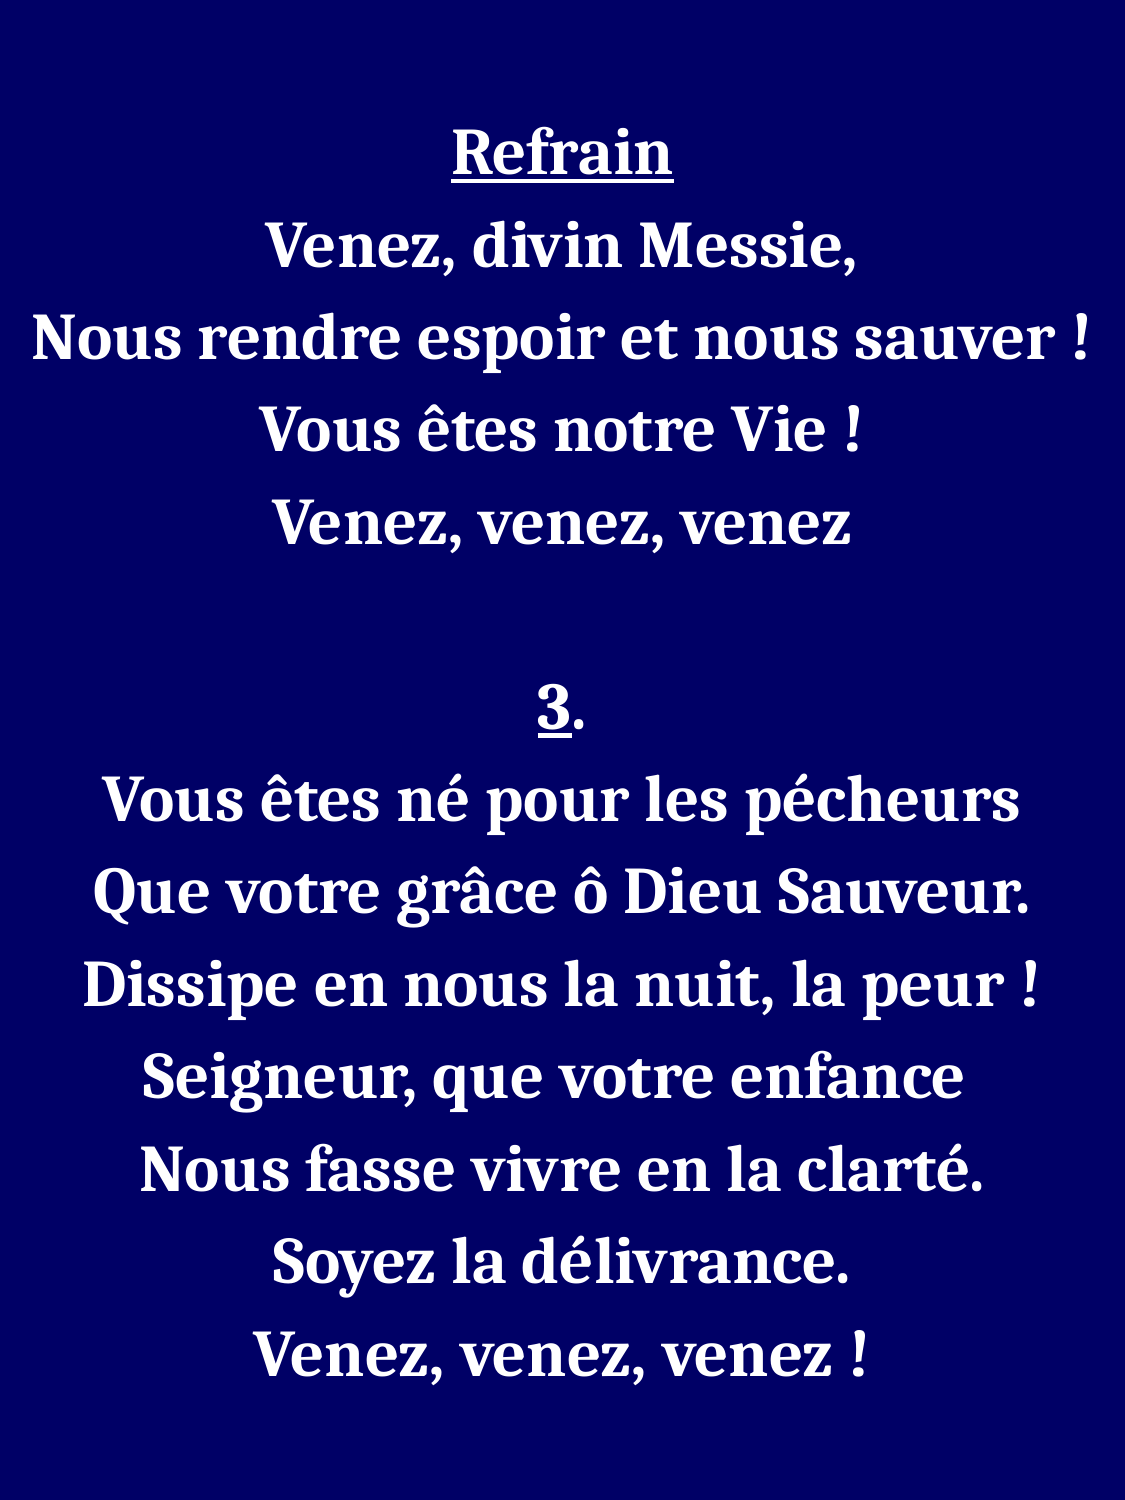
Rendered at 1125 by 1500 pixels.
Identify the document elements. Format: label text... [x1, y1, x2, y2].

text_box Refrain Venez, divin Messie, Nous rendre espoir et nous sauver ! Vous êtes notre Vie ! Venez, venez, venez 3. Vous êtes né pour les pécheurs Que votre grâce ô Dieu Sauveur. Dissipe en nous la nuit, la peur ! Seigneur, que votre enfance Nous fasse vivre en la clarté. Soyez la délivrance. Venez, venez, venez ! [0, 100, 1125, 1489]
